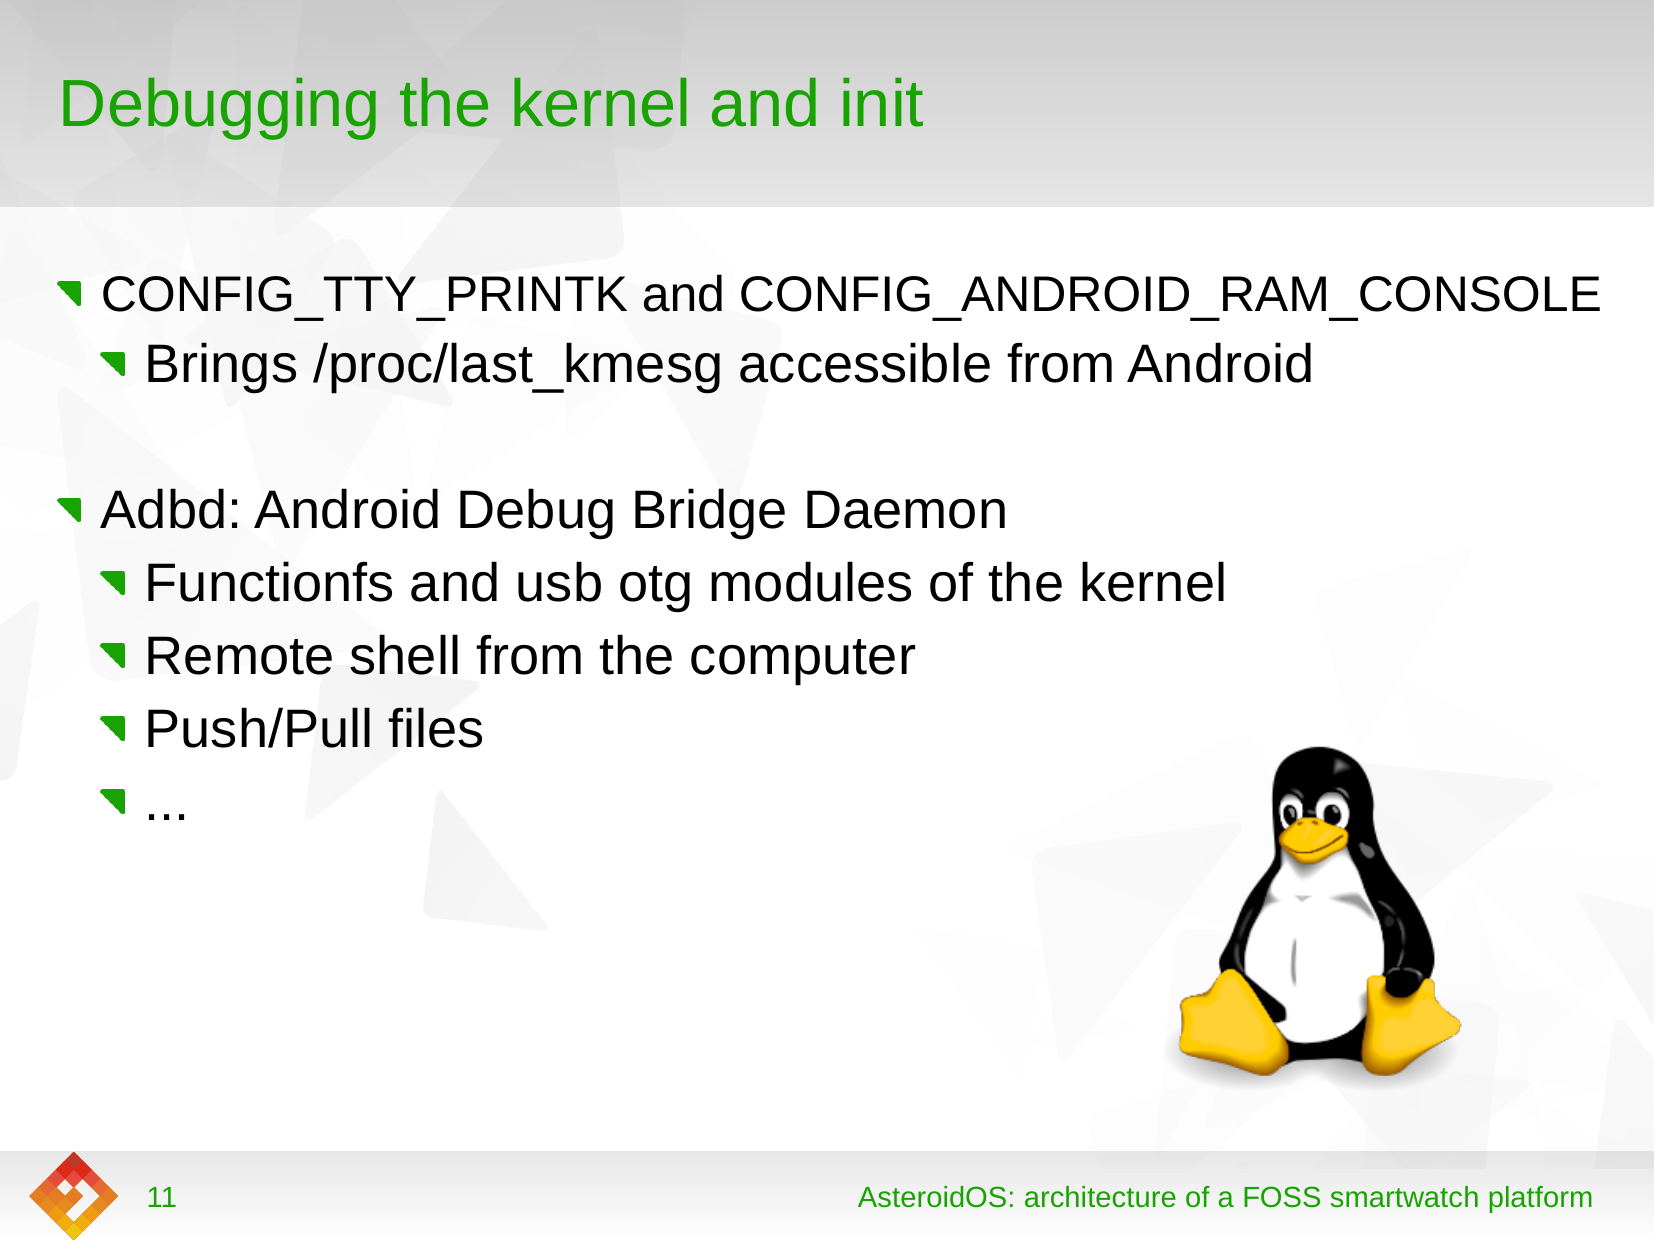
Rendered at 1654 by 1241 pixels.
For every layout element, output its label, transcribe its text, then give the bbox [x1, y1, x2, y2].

title Debugging the kernel and init [59, 29, 1595, 178]
text_box CONFIG_TTY_PRINTK and CONFIG_ANDROID_RAM_CONSOLE Brings /proc/last_kmesg accessible from Android Adbd: Android Debug Bridge Daemon Functionfs and usb otg modules of the kernel Remote shell from the computer Push/Pull files ... [13, 265, 1625, 1093]
picture [0, 0, 783, 931]
picture [915, 548, 1654, 1169]
